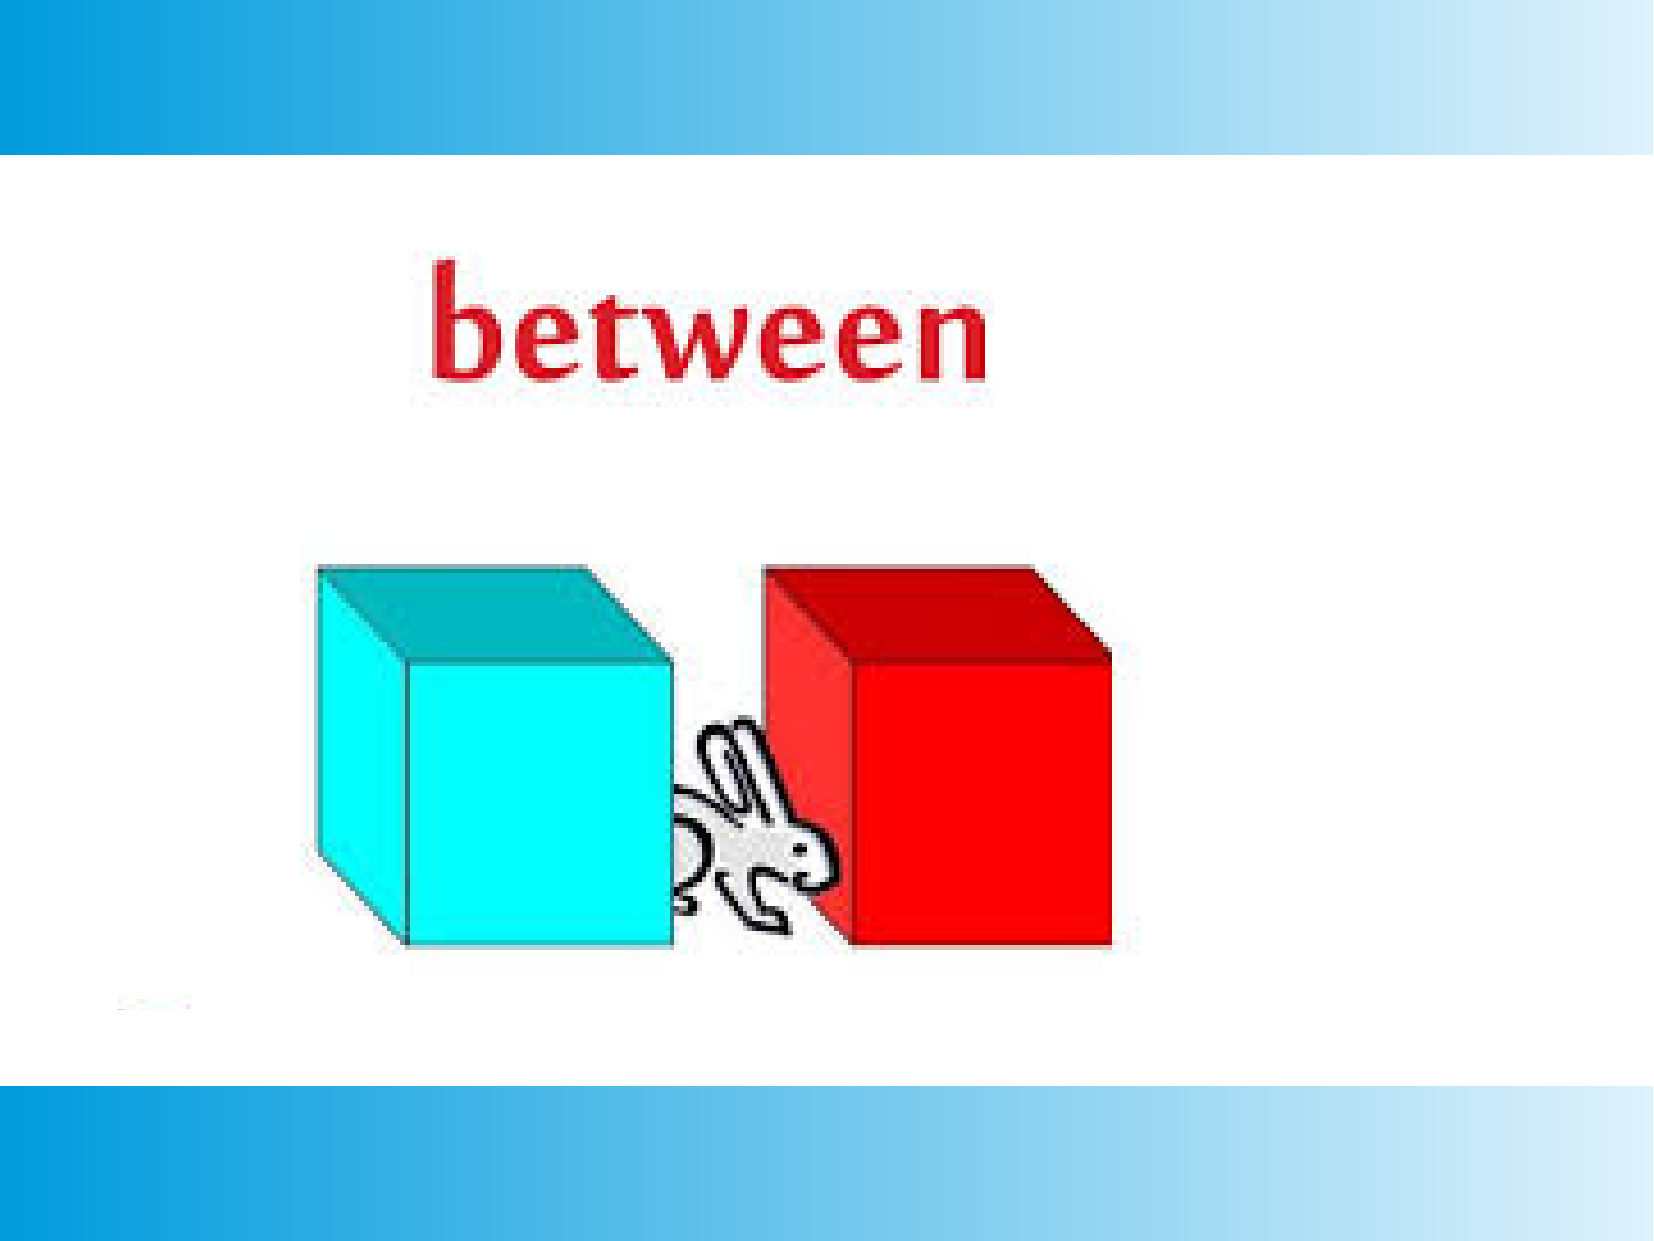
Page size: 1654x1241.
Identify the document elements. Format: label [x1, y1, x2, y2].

picture [118, 212, 1300, 1010]
